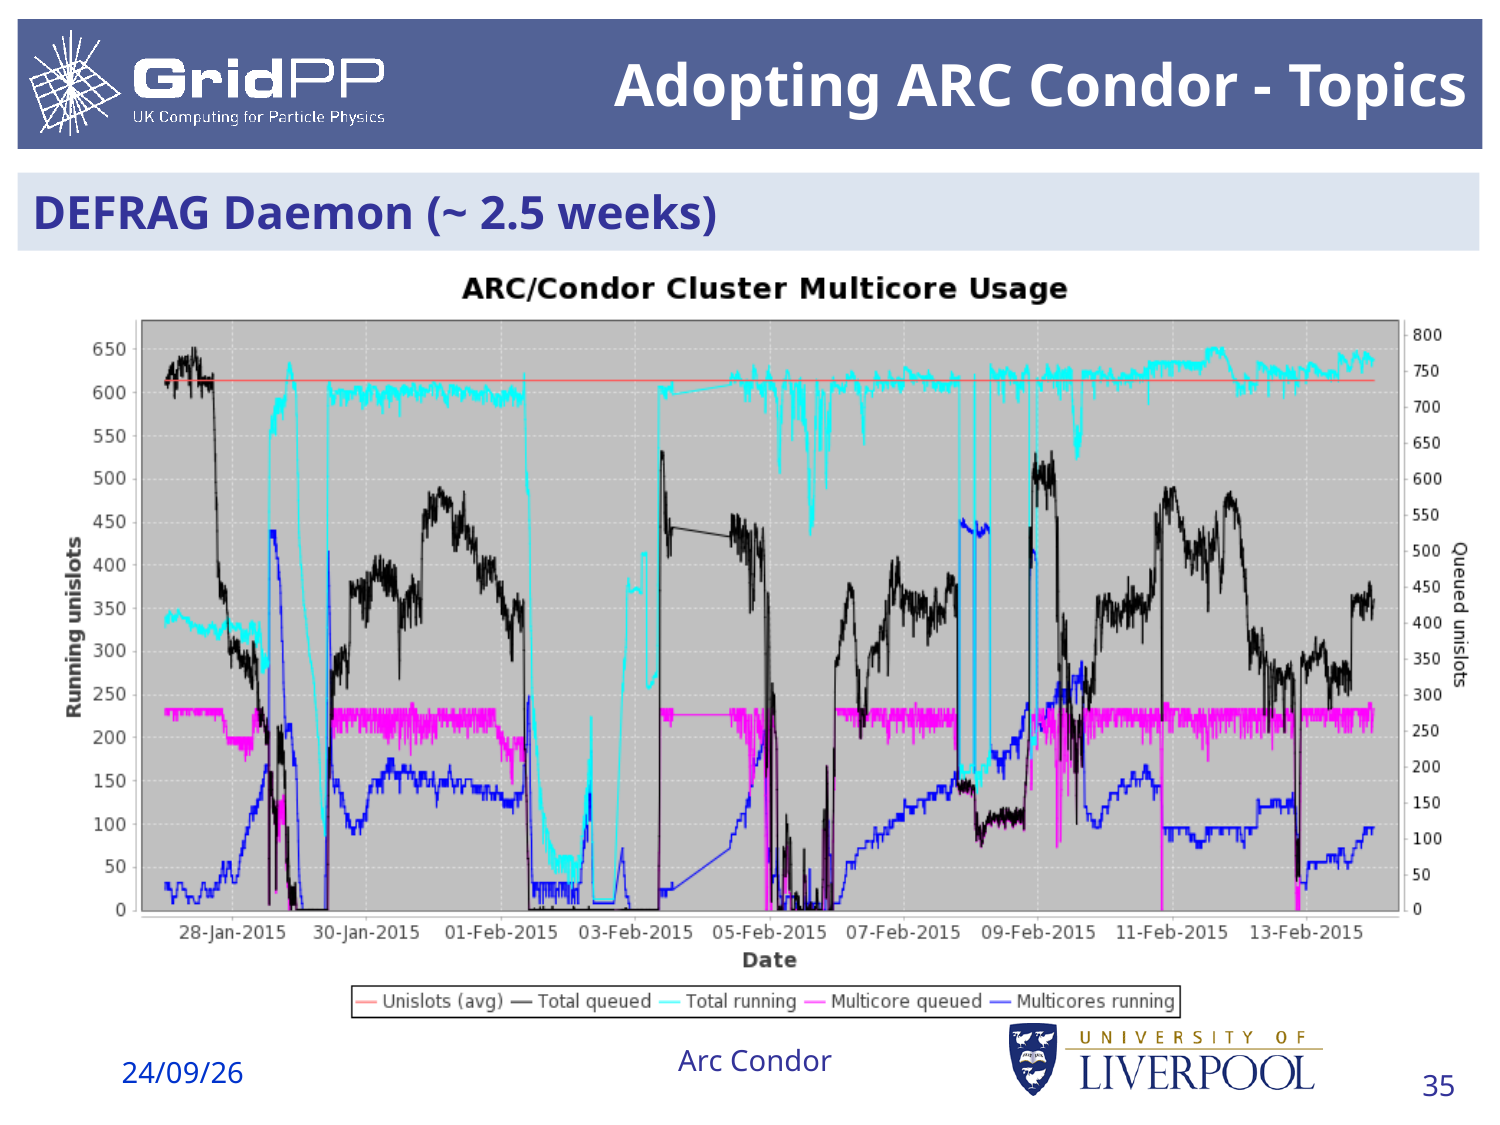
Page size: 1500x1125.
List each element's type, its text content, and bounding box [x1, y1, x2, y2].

text_box 02/03/16 [29, 1046, 337, 1095]
picture [1009, 1023, 1323, 1096]
title Adopting ARC Condor - Topics [513, 19, 1483, 149]
text_box <number> [1388, 1059, 1471, 1094]
list DEFRAG Daemon (~ 2.5 weeks) [17, 172, 1480, 242]
text_box Arc Condor [536, 1034, 975, 1094]
picture [45, 269, 1486, 1020]
picture [29, 30, 384, 136]
